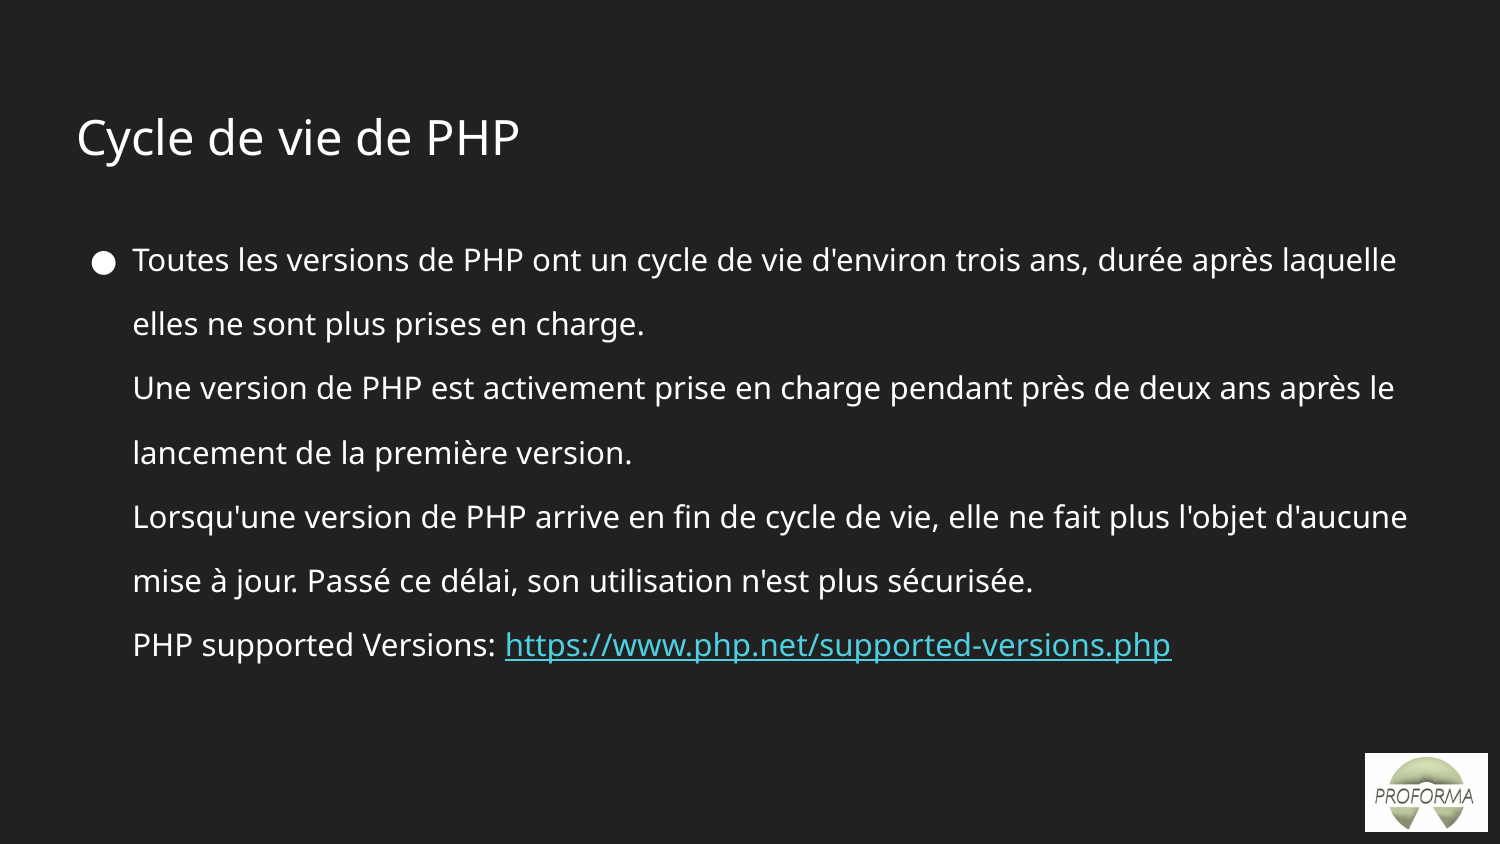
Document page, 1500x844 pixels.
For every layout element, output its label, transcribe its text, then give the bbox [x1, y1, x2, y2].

title Cycle de vie de PHP [61, 88, 674, 185]
picture [1365, 753, 1488, 832]
title Toutes les versions de PHP ont un cycle de vie d'environ trois ans, durée après laquelle elles ne sont plus prises en charge. Une version de PHP est activement prise en charge pendant près de deux ans après le lancement de la première version. Lorsqu'une version de PHP arrive en fin de cycle de vie, elle ne fait plus l'objet d'aucune mise à jour. Passé ce délai, son utilisation n'est plus sécurisée. PHP supported Versions: https://www.php.net/supported-versions.php [61, 200, 1467, 681]
